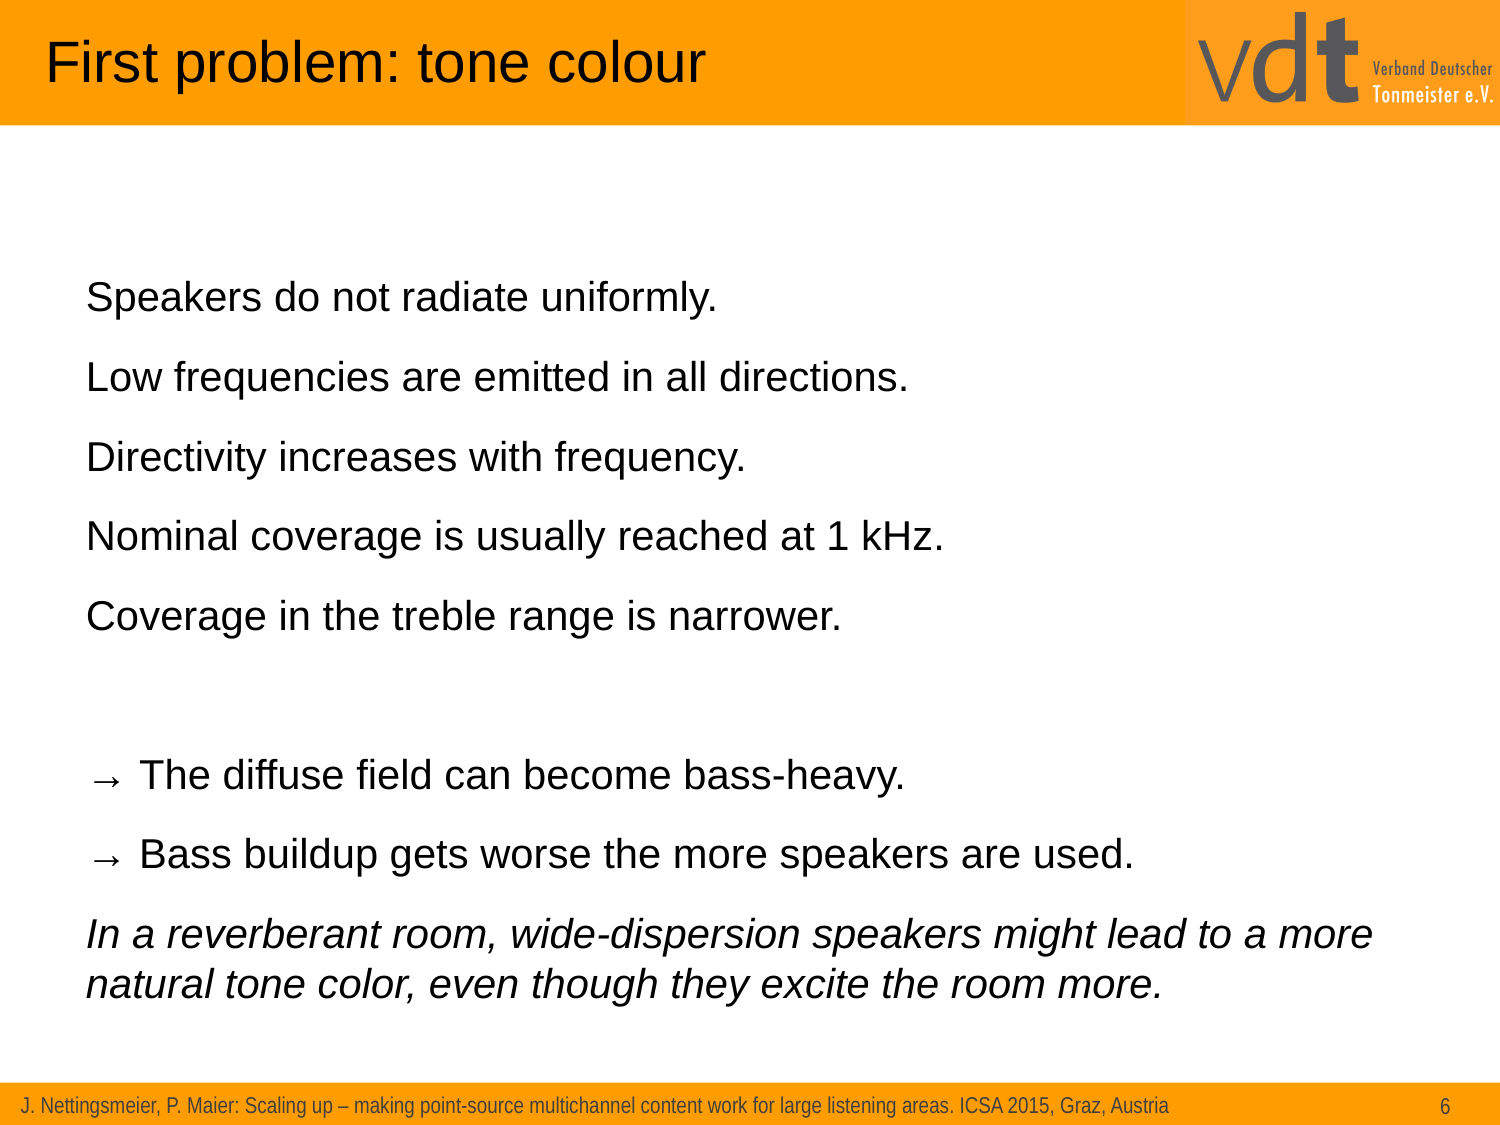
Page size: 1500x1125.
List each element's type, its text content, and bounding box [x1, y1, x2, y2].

title First problem: tone colour [45, 0, 1171, 126]
list Speakers do not radiate uniformly. Low frequencies are emitted in all directions. Directivity increases with frequency. Nominal coverage is usually reached at 1 kHz. Coverage in the treble range is narrower. → The diffuse field can become bass-heavy. → Bass buildup gets worse the more speakers are used. In a reverberant room, wide-dispersion speakers might lead to a more natural tone color, even though they excite the room more. [15, 270, 1486, 1066]
picture [1185, 0, 1500, 124]
